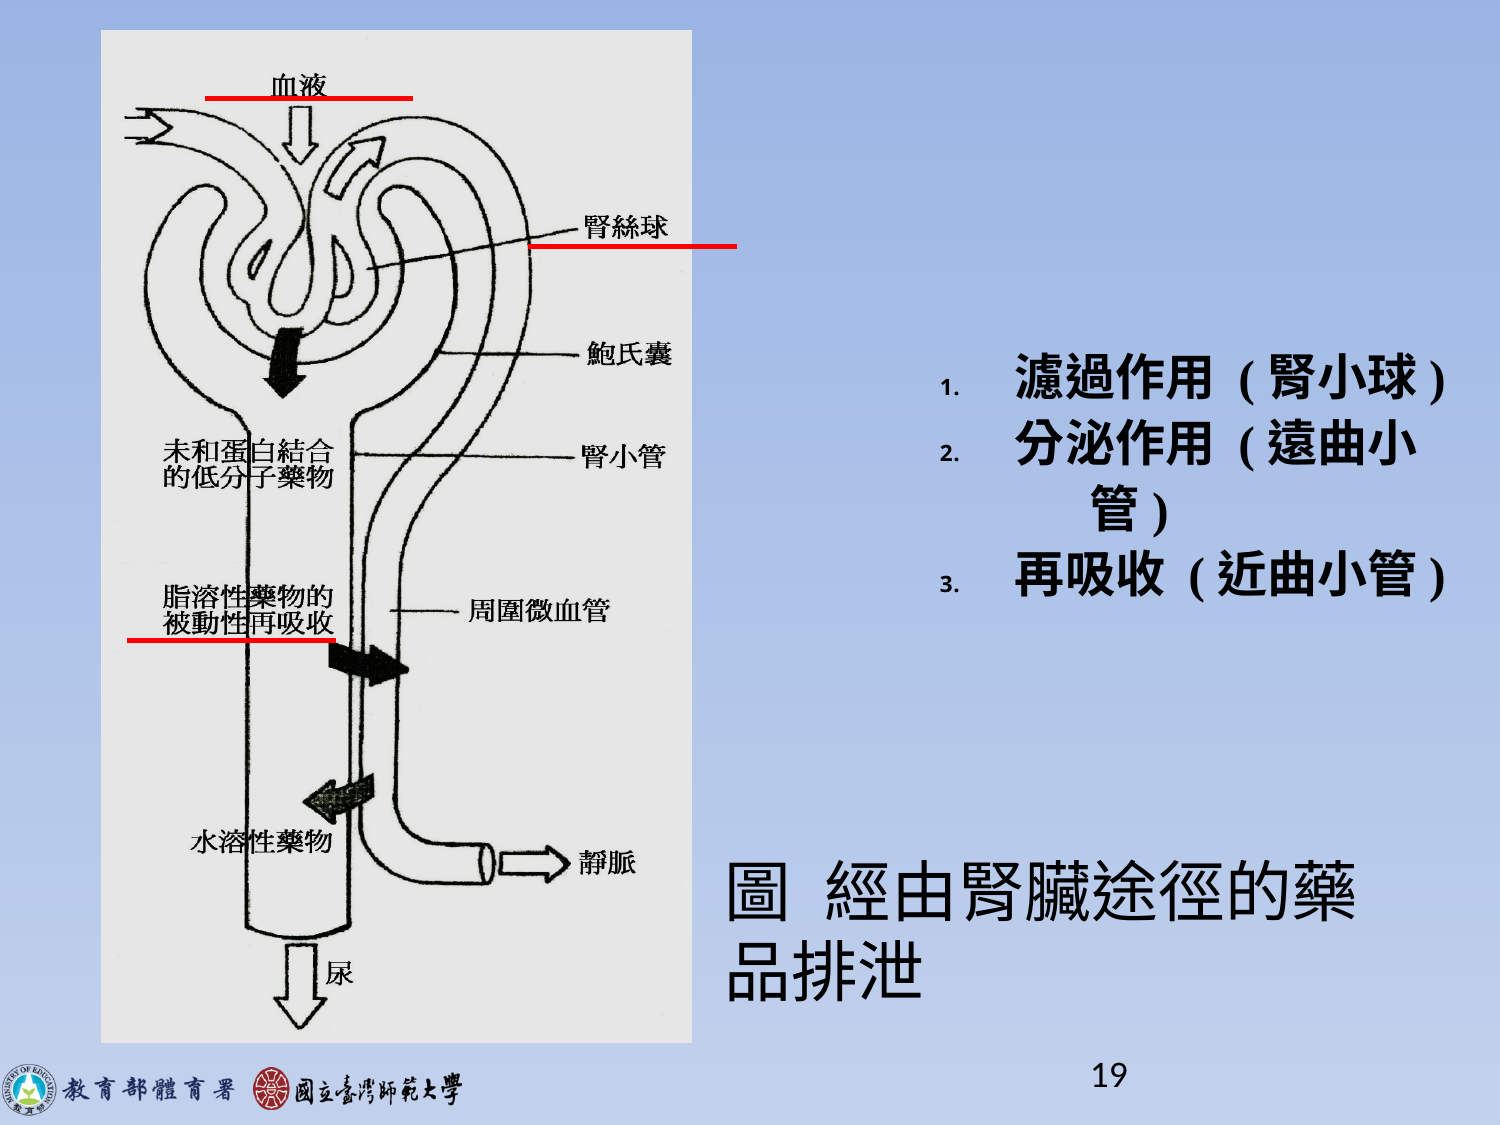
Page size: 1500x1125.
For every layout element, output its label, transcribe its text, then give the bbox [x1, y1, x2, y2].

text_box 濾過作用 (腎小球) 分泌作用 (遠曲小管) 再吸收 (近曲小管) [750, 332, 1500, 611]
picture [101, 31, 692, 1043]
text_box [1074, 1042, 1426, 1103]
text_box 圖 經由腎臟途徑的藥品排泄 [709, 841, 1439, 1019]
